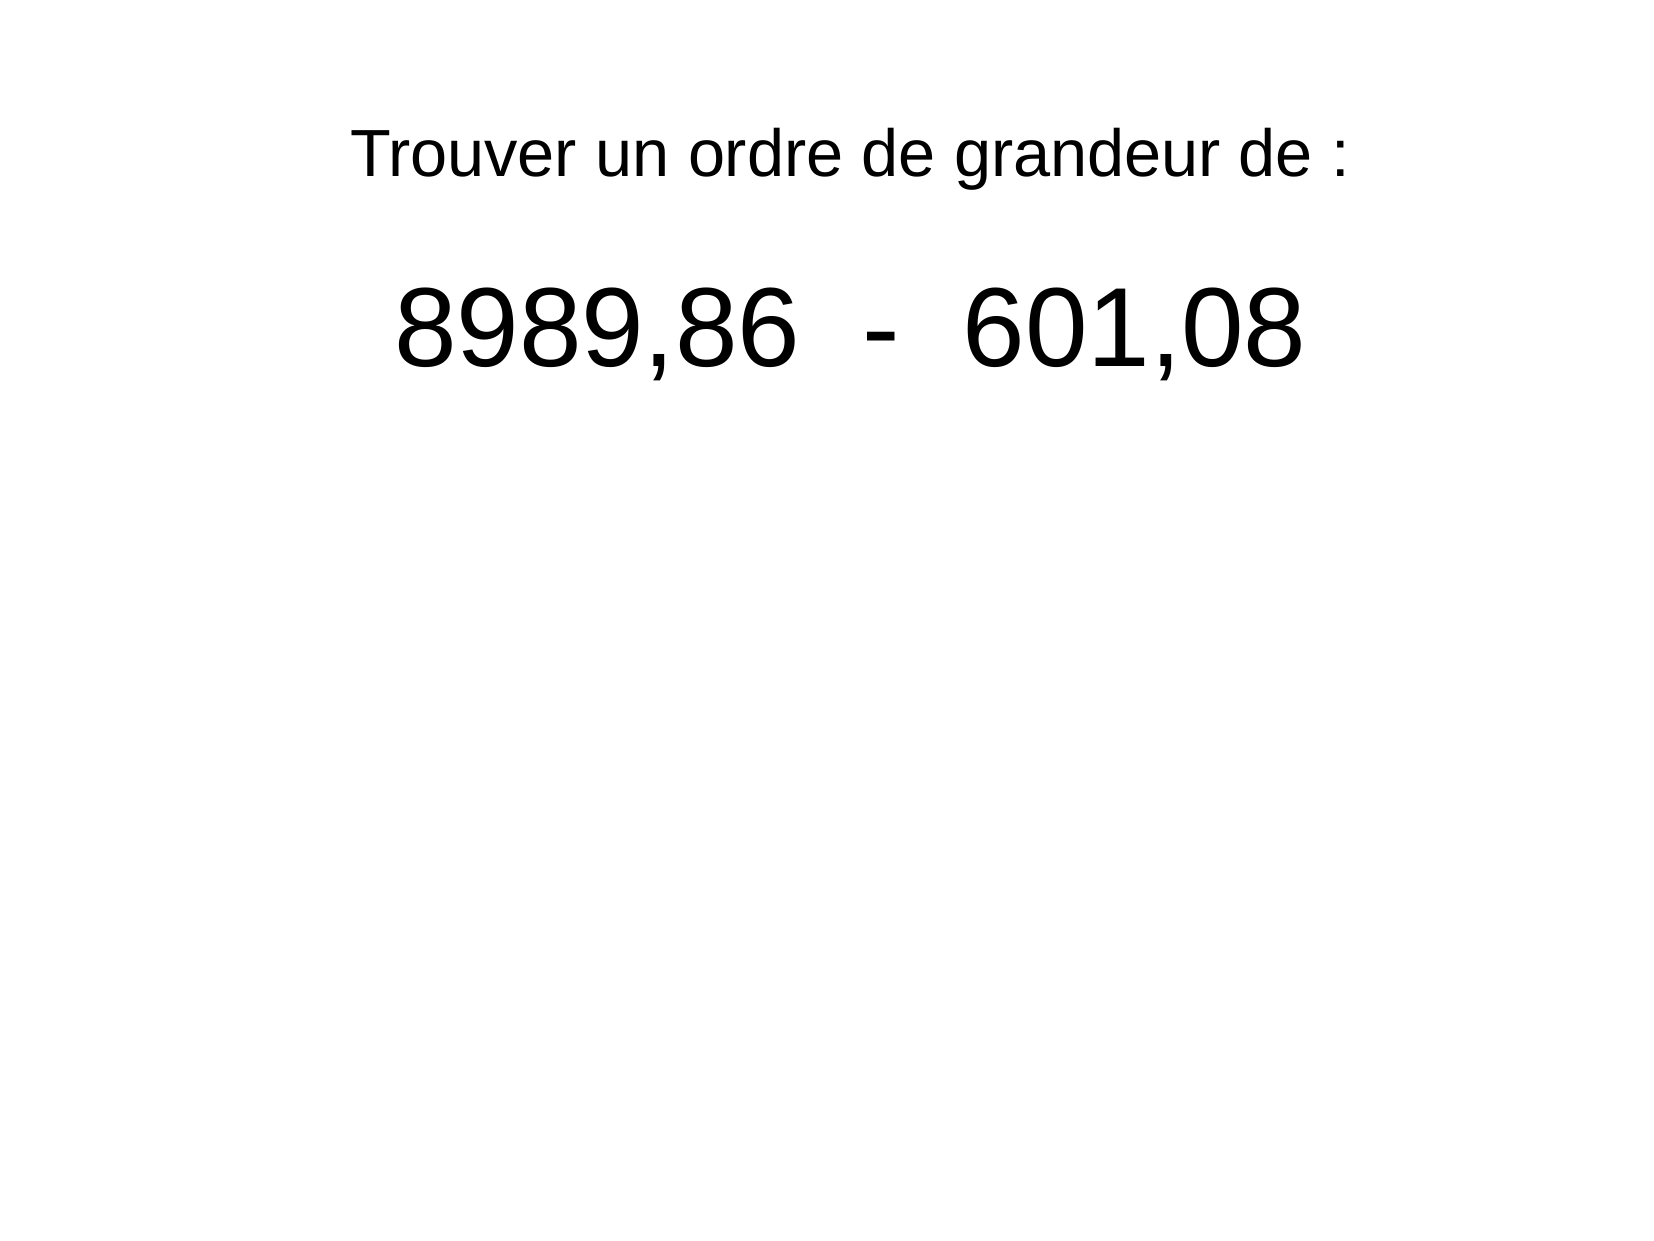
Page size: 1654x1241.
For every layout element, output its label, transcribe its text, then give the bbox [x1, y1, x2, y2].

subtitle Trouver un ordre de grandeur de : 8989,86 - 601,08 [106, 35, 1595, 471]
